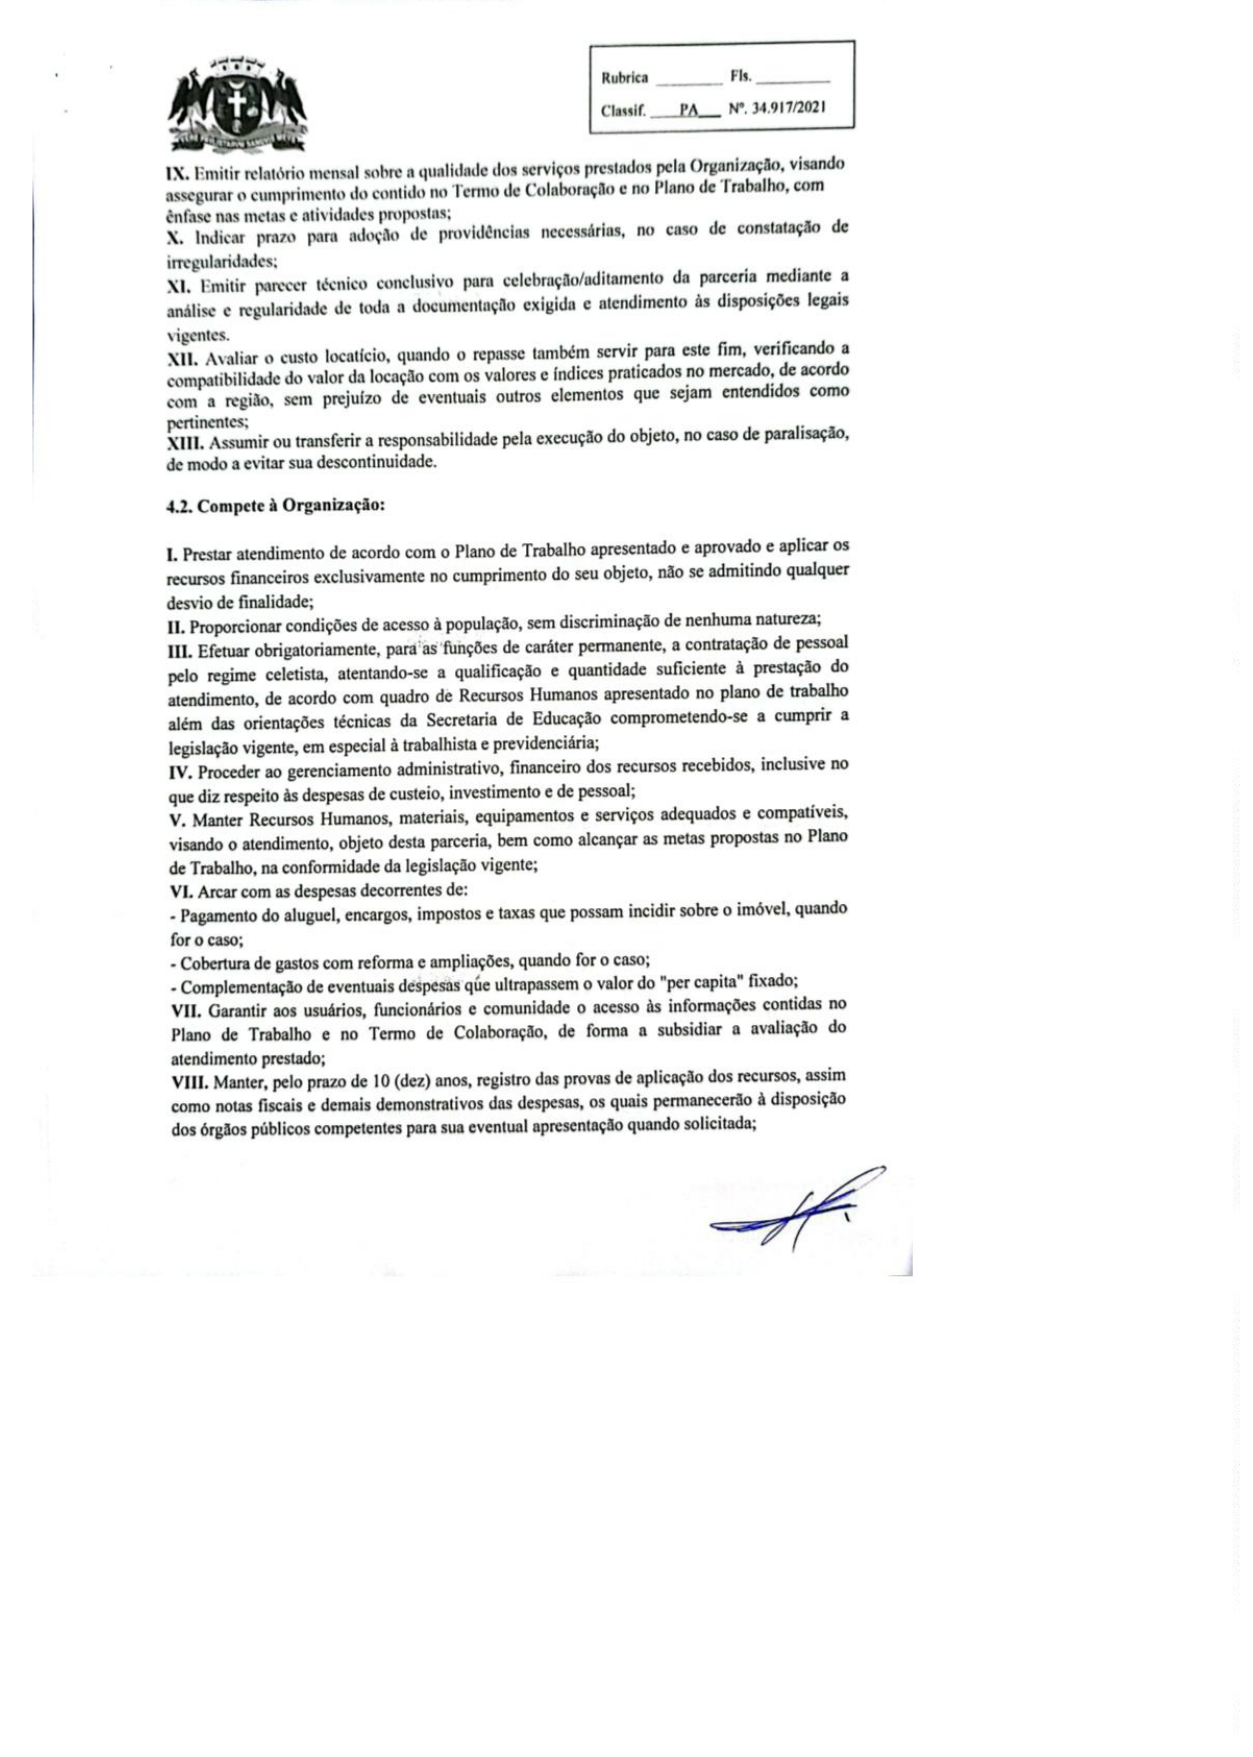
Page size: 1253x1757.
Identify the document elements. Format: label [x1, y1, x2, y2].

text_box [32, 0, 1240, 1734]
